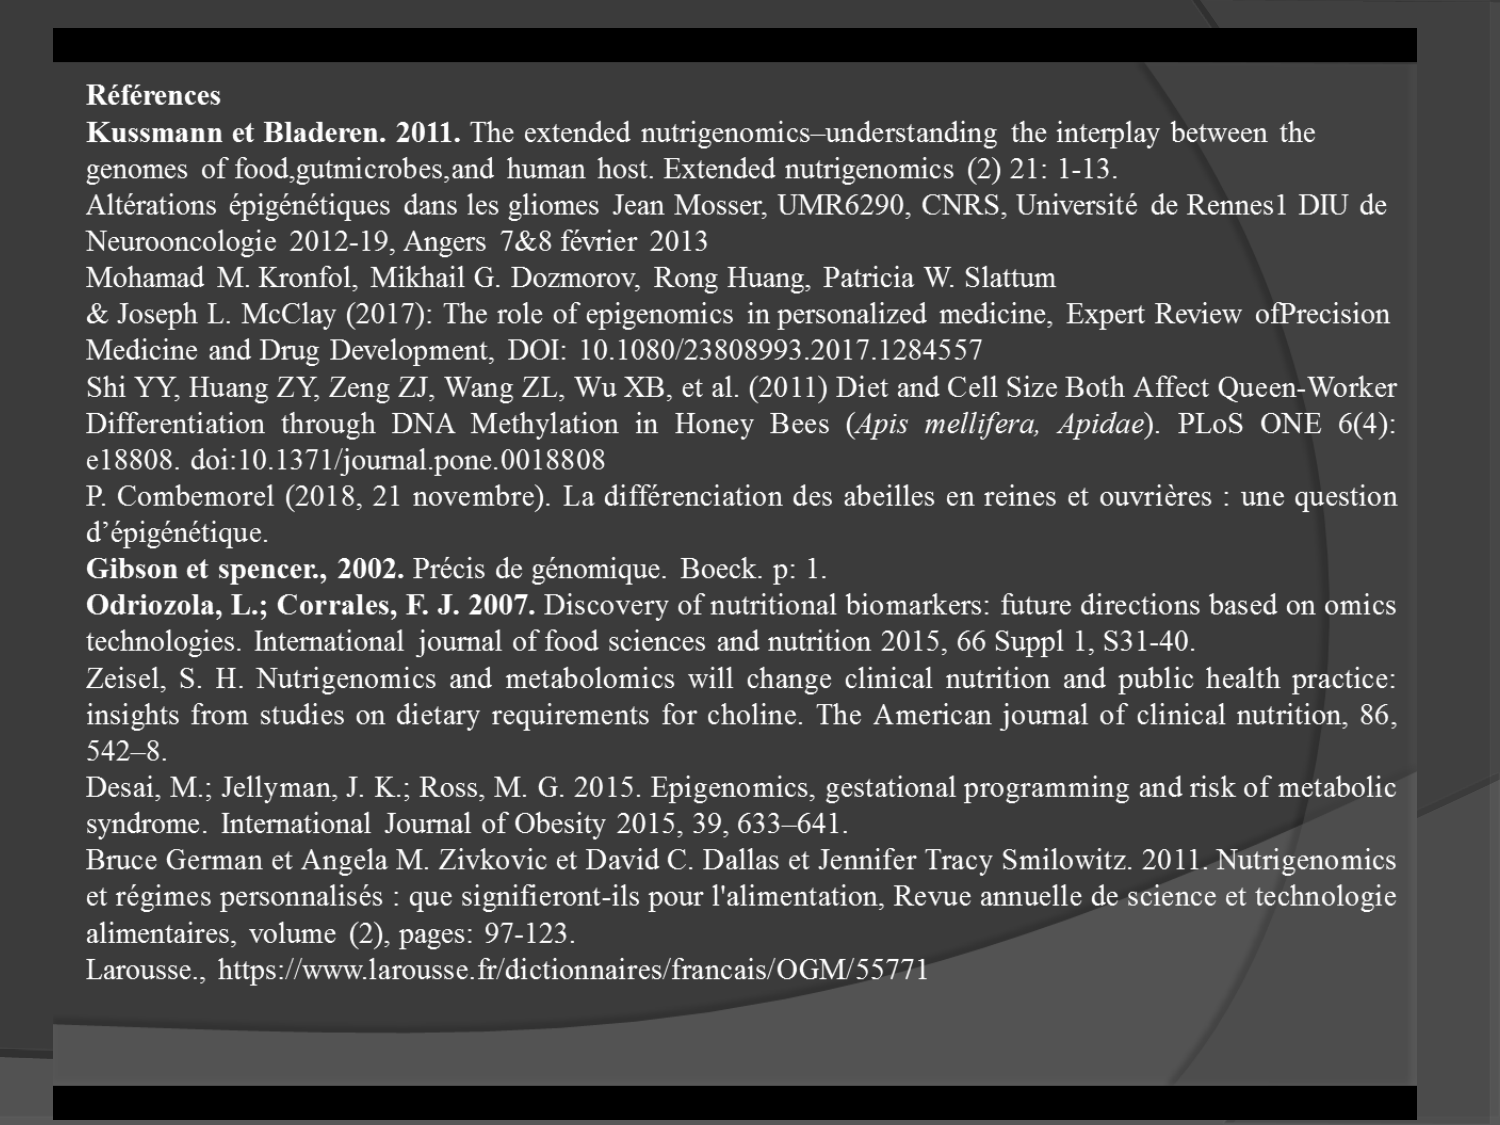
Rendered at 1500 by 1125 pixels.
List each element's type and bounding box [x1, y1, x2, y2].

picture [53, 29, 1417, 1120]
